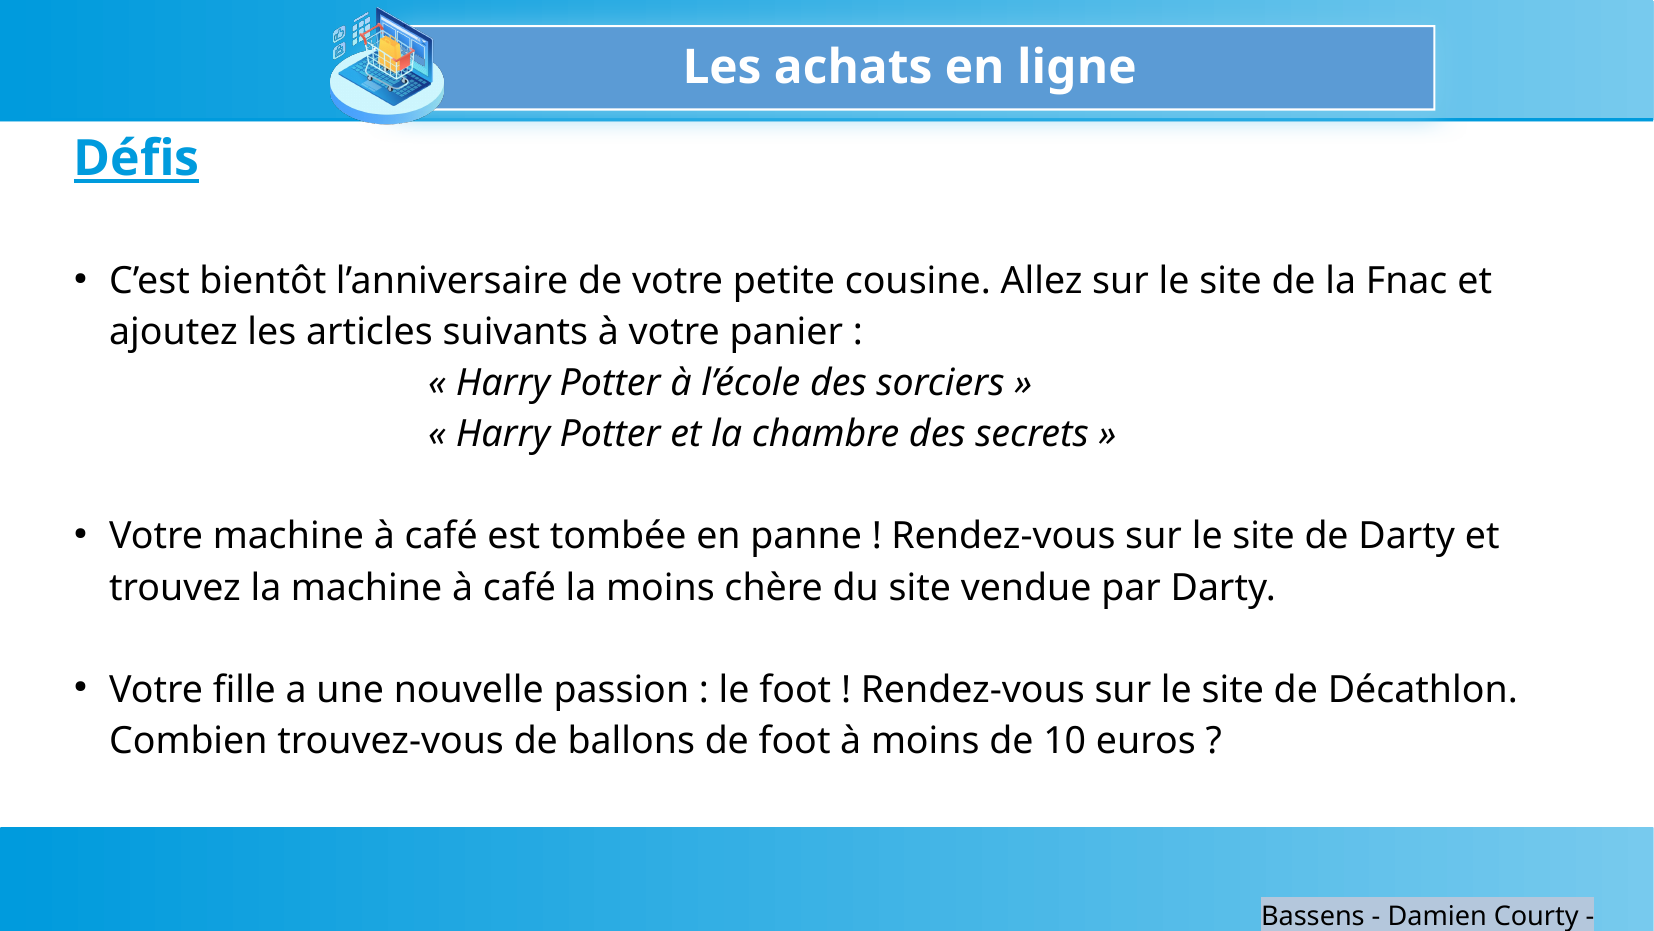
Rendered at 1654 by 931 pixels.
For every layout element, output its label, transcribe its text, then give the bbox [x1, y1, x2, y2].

picture [312, 0, 1439, 139]
text_box Défis [58, 114, 249, 189]
text_box Les achats en ligne [460, 26, 1435, 110]
text_box C’est bientôt l’anniversaire de votre petite cousine. Allez sur le site de la Fnac et ajoutez les articles suivants à votre panier : « Harry Potter à l’école des sorciers » « Harry Potter et la chambre des secrets » Votre machine à café est tombée en panne ! Rendez-vous sur le site de Darty et trouvez la machine à café la moins chère du site vendue par Darty. Votre fille a une nouvelle passion : le foot ! Rendez-vous sur le site de Décathlon. Combien trouvez-vous de ballons de foot à moins de 10 euros ? [59, 246, 1625, 702]
text_box Bassens - Damien Courty - 2024 [1246, 889, 1654, 931]
